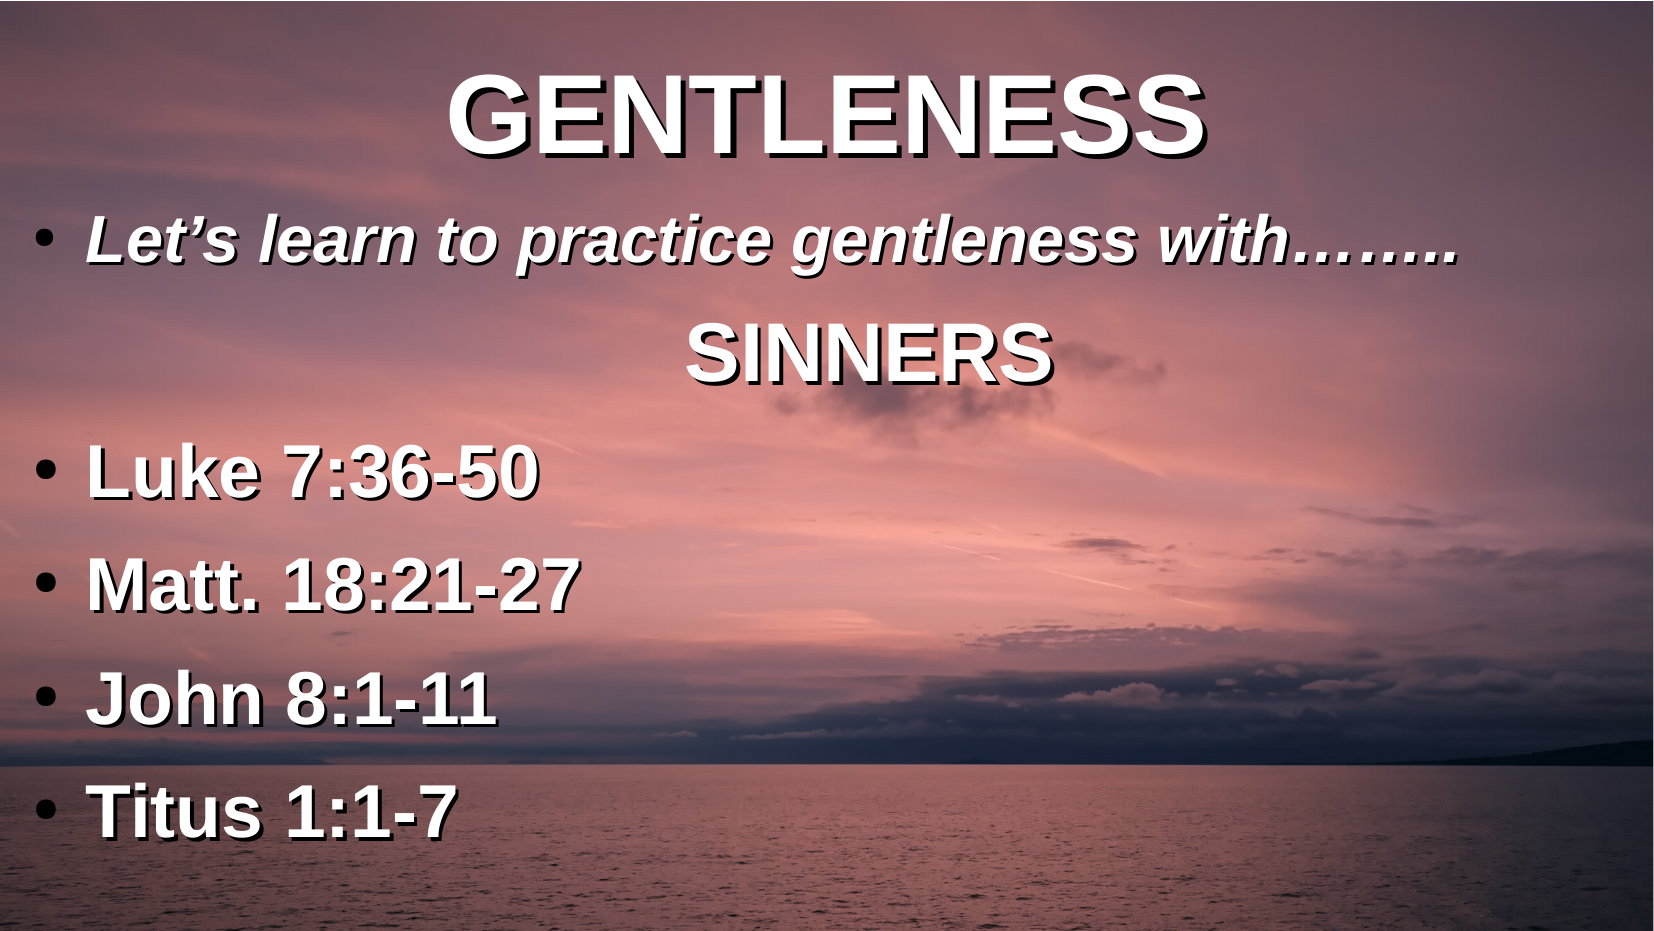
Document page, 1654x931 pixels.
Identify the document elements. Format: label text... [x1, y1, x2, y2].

picture [0, 1, 1654, 931]
list Let’s learn to practice gentleness with…….. SINNERS Luke 7:36-50 Matt. 18:21-27 John 8:1-11 Titus 1:1-7 [15, 202, 1654, 916]
title GENTLENESS [82, 37, 1571, 193]
